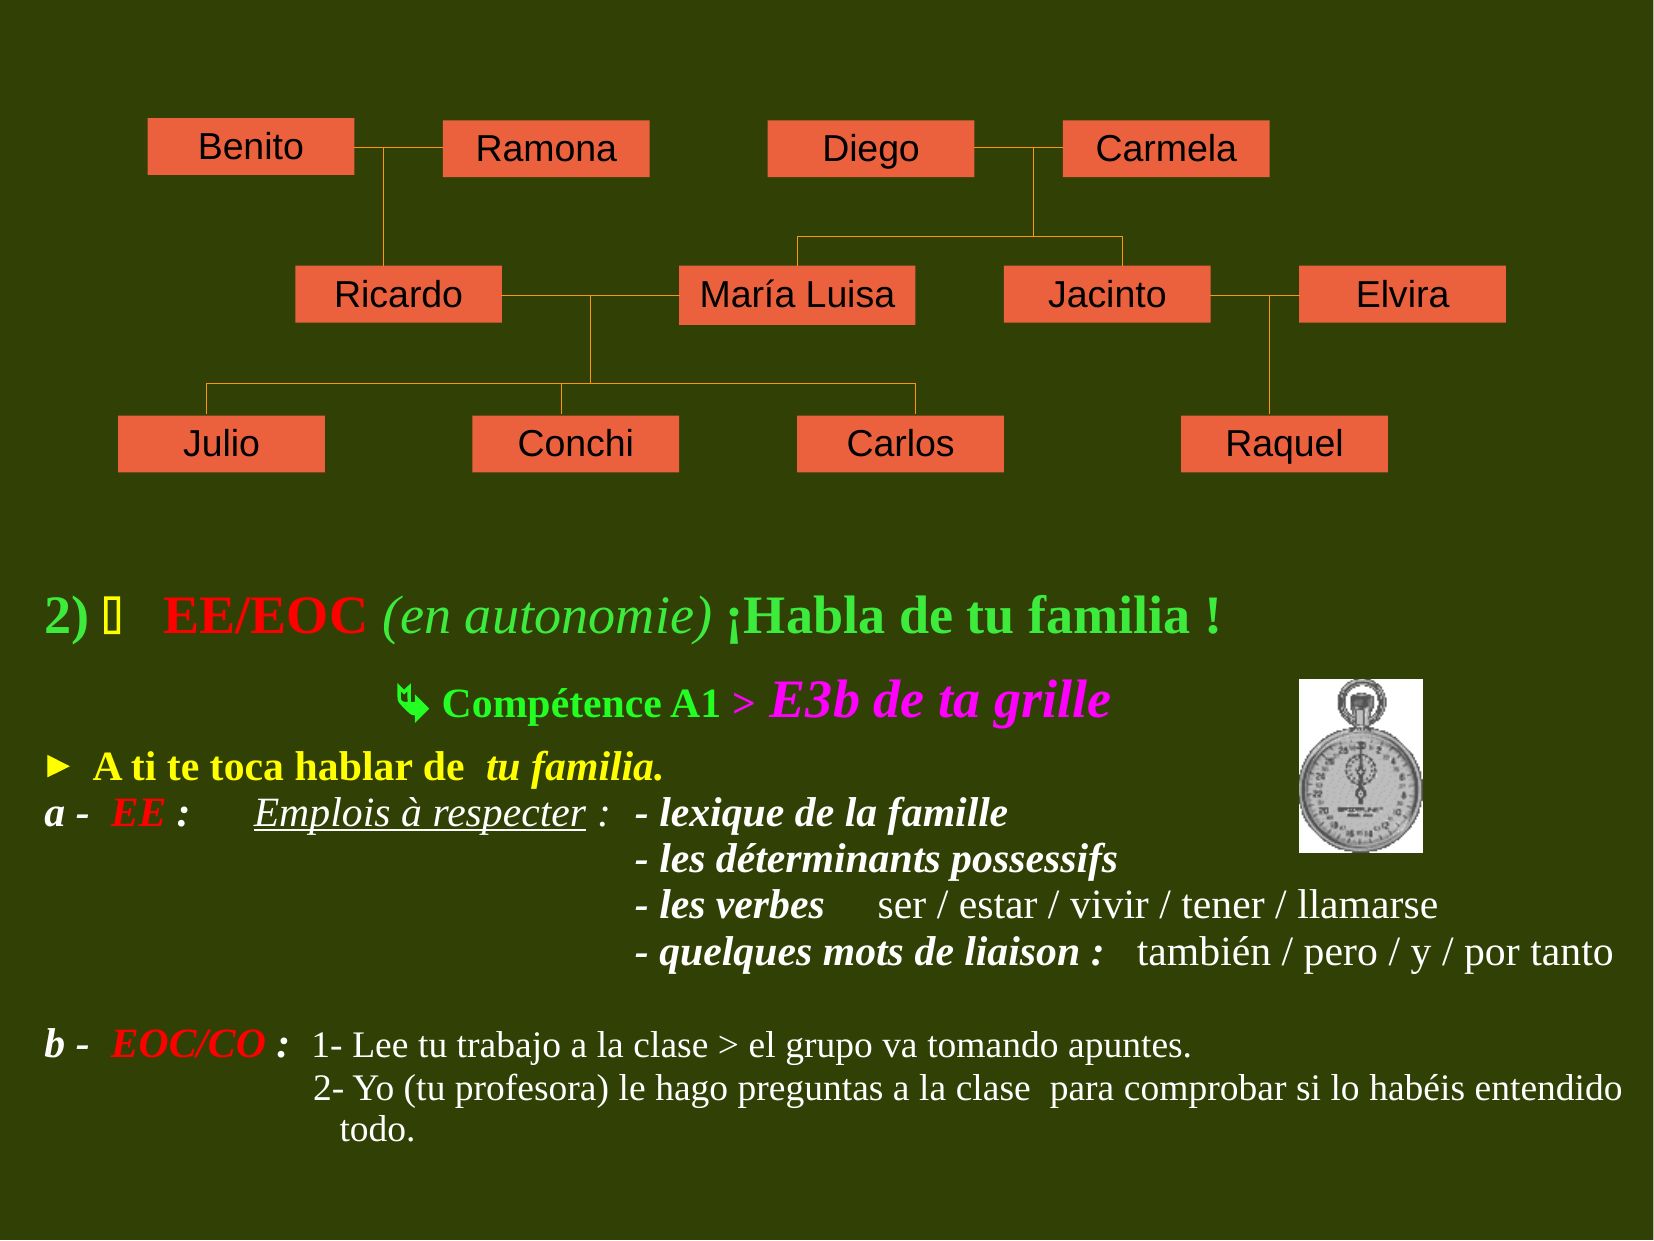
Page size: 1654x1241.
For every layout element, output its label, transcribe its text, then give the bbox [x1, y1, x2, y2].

text_box Raquel [1181, 415, 1388, 473]
text_box Diego [767, 120, 975, 178]
text_box Ramona [442, 120, 650, 178]
text_box Julio [118, 415, 325, 473]
text_box Jacinto [1003, 265, 1211, 323]
text_box Elvira [1299, 265, 1506, 323]
text_box 2)  EE/EOC (en autonomie) ¡Habla de tu familia !  A ti te toca hablar de tu familia. a - EE : Emplois à respecter : - lexique de la famille - les déterminants possessifs - les verbes ser / estar / vivir / tener / llamarse - quelques mots de liaison : también / pero / y / por tanto b - EOC/CO : 1- Lee tu trabajo a la clase > el grupo va tomando apuntes. 2- Yo (tu profesora) le hago preguntas a la clase para comprobar si lo habéis entendido todo. [29, 577, 1654, 1241]
text_box María Luisa [679, 265, 916, 325]
text_box Conchi [472, 415, 680, 473]
text_box Carmela [1062, 120, 1270, 178]
text_box Benito [147, 118, 355, 175]
text_box Carlos [797, 415, 1004, 473]
text_box  Compétence A1 > E3b de ta grille [354, 662, 1152, 739]
text_box Ricardo [295, 265, 502, 323]
picture [1299, 679, 1423, 853]
